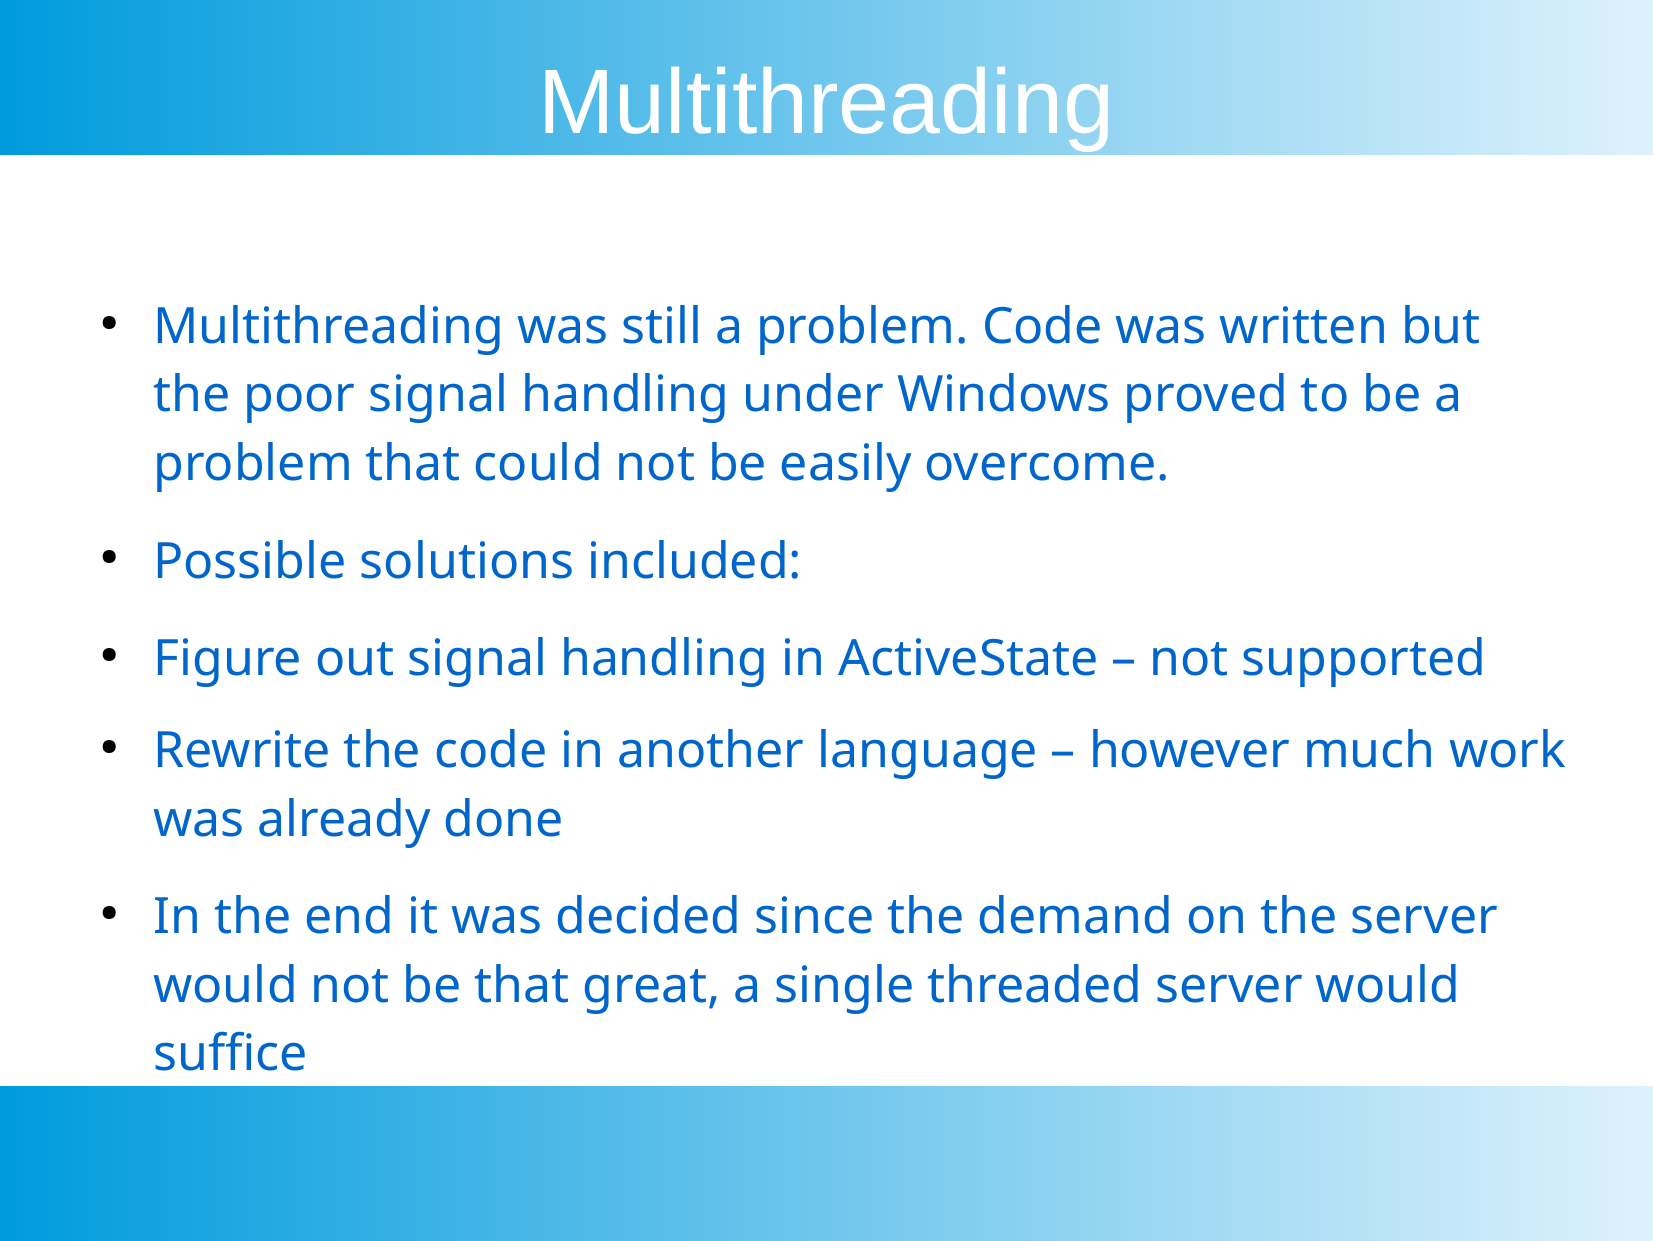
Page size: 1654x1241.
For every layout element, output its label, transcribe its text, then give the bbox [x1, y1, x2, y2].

title Multithreading [82, 49, 1571, 155]
list Multithreading was still a problem. Code was written but the poor signal handling under Windows proved to be a problem that could not be easily overcome. Possible solutions included: Figure out signal handling in ActiveState – not supported Rewrite the code in another language – however much work was already done In the end it was decided since the demand on the server would not be that great, a single threaded server would suffice [82, 290, 1571, 1010]
